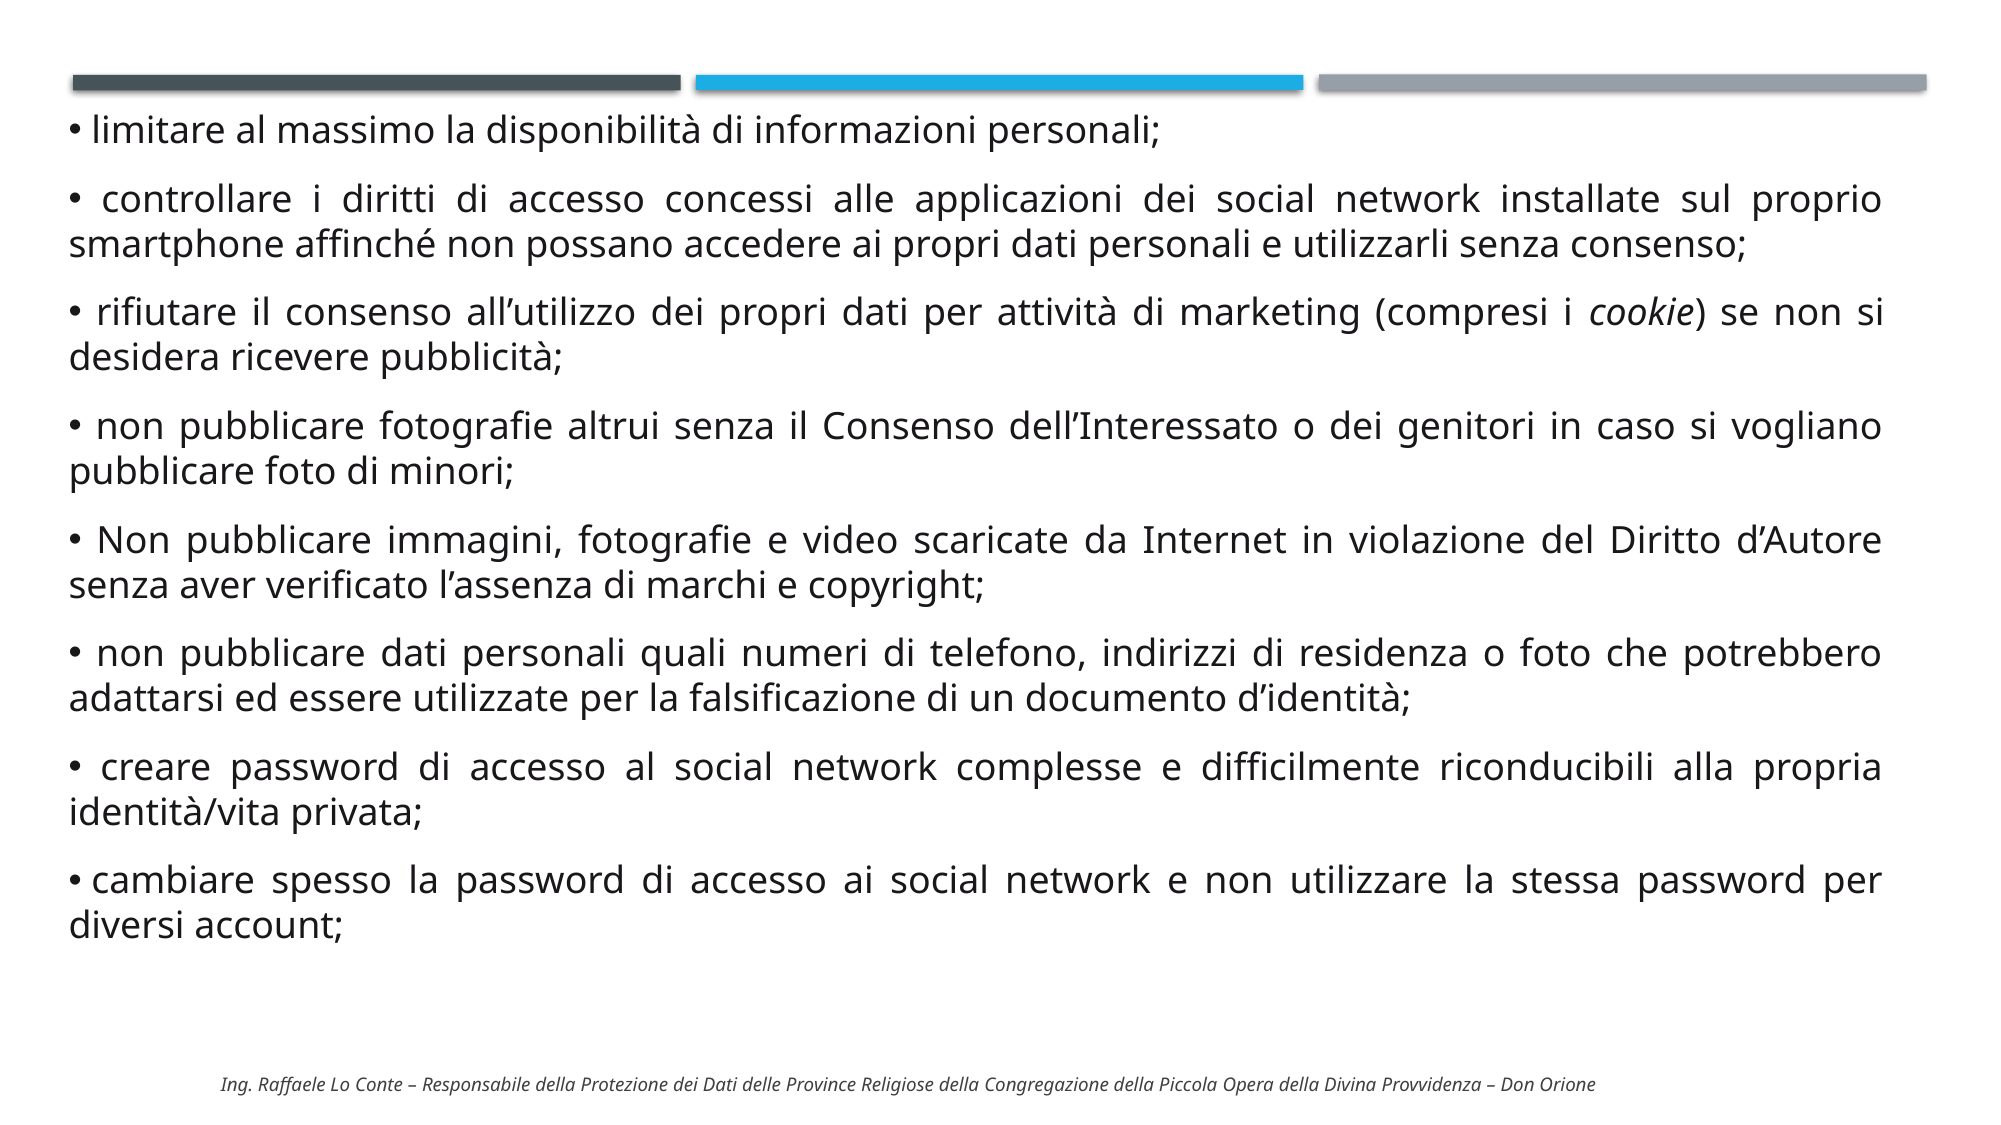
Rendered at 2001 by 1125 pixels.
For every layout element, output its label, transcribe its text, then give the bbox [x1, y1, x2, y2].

text_box limitare al massimo la disponibilità di informazioni personali; controllare i diritti di accesso concessi alle applicazioni dei social network installate sul proprio smartphone affinché non possano accedere ai propri dati personali e utilizzarli senza consenso; rifiutare il consenso all’utilizzo dei propri dati per attività di marketing (compresi i cookie) se non si desidera ricevere pubblicità; non pubblicare fotografie altrui senza il Consenso dell’Interessato o dei genitori in caso si vogliano pubblicare foto di minori; Non pubblicare immagini, fotografie e video scaricate da Internet in violazione del Diritto d’Autore senza aver verificato l’assenza di marchi e copyright; non pubblicare dati personali quali numeri di telefono, indirizzi di residenza o foto che potrebbero adattarsi ed essere utilizzate per la falsificazione di un documento d’identità; creare password di accesso al social network complesse e difficilmente riconducibili alla propria identità/vita privata; cambiare spesso la password di accesso ai social network e non utilizzare la stessa password per diversi account; [53, 98, 1900, 954]
slide_number Ing. Raffaele Lo Conte – Responsabile della Protezione dei Dati delle Province Religiose della Congregazione della Piccola Opera della Divina Provvidenza – Don Orione [100, 1053, 1715, 1114]
